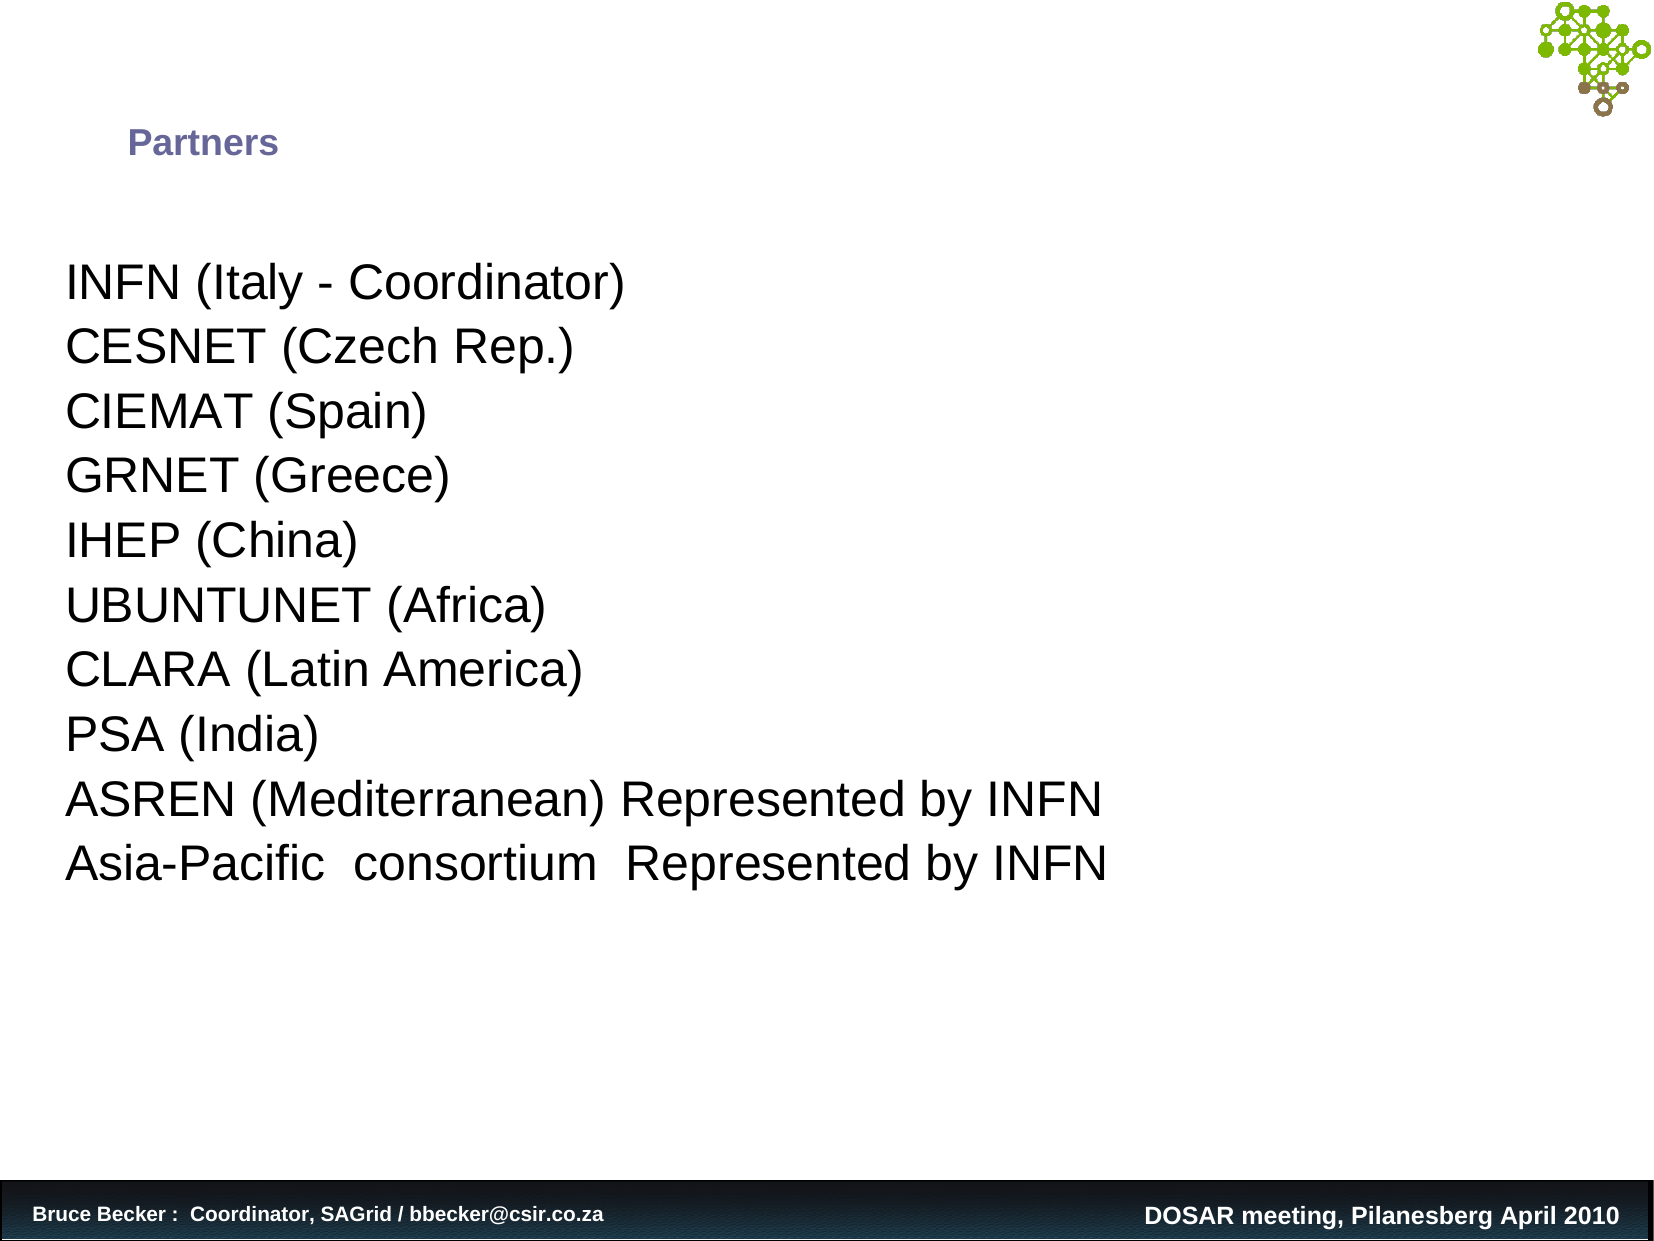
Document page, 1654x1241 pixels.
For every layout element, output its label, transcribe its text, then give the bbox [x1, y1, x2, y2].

picture [1534, 0, 1654, 119]
text_box INFN (Italy - Coordinator) CESNET (Czech Rep.) CIEMAT (Spain) GRNET (Greece) IHEP (China) UBUNTUNET (Africa) CLARA (Latin America) PSA (India) ASREN (Mediterranean) Represented by INFN Asia-Pacific consortium Represented by INFN [49, 249, 1438, 1090]
text_box Partners [112, 49, 1388, 238]
picture [0, 1180, 1654, 1241]
